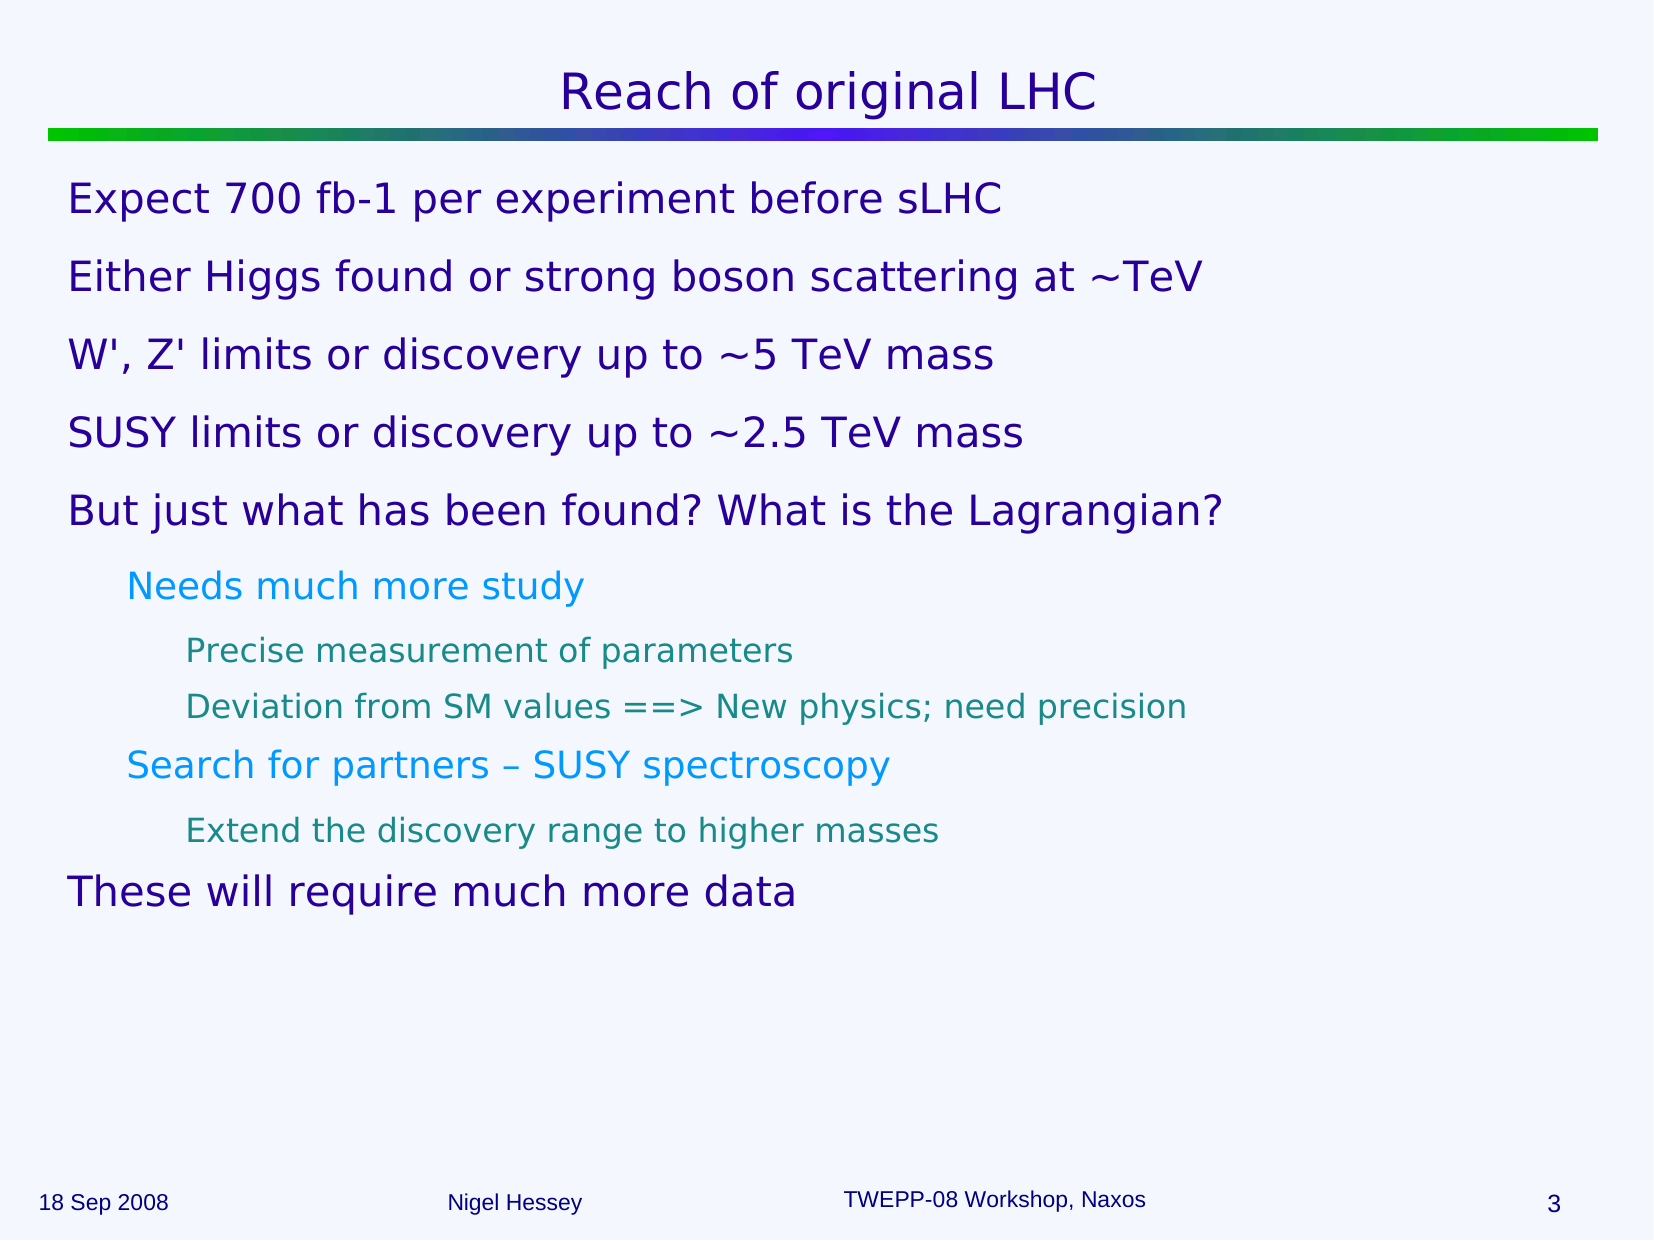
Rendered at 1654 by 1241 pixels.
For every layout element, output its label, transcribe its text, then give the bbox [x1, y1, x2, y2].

title Reach of original LHC [95, 37, 1563, 146]
picture [48, 128, 95, 141]
list Expect 700 fb-1 per experiment before sLHC Either Higgs found or strong boson scattering at ~TeV W', Z' limits or discovery up to ~5 TeV mass SUSY limits or discovery up to ~2.5 TeV mass But just what has been found? What is the Lagrangian? Needs much more study Precise measurement of parameters Deviation from SM values ==> New physics; need precision Search for partners – SUSY spectroscopy Extend the discovery range to higher masses These will require much more data [49, 174, 1614, 1127]
picture [1563, 128, 1598, 141]
